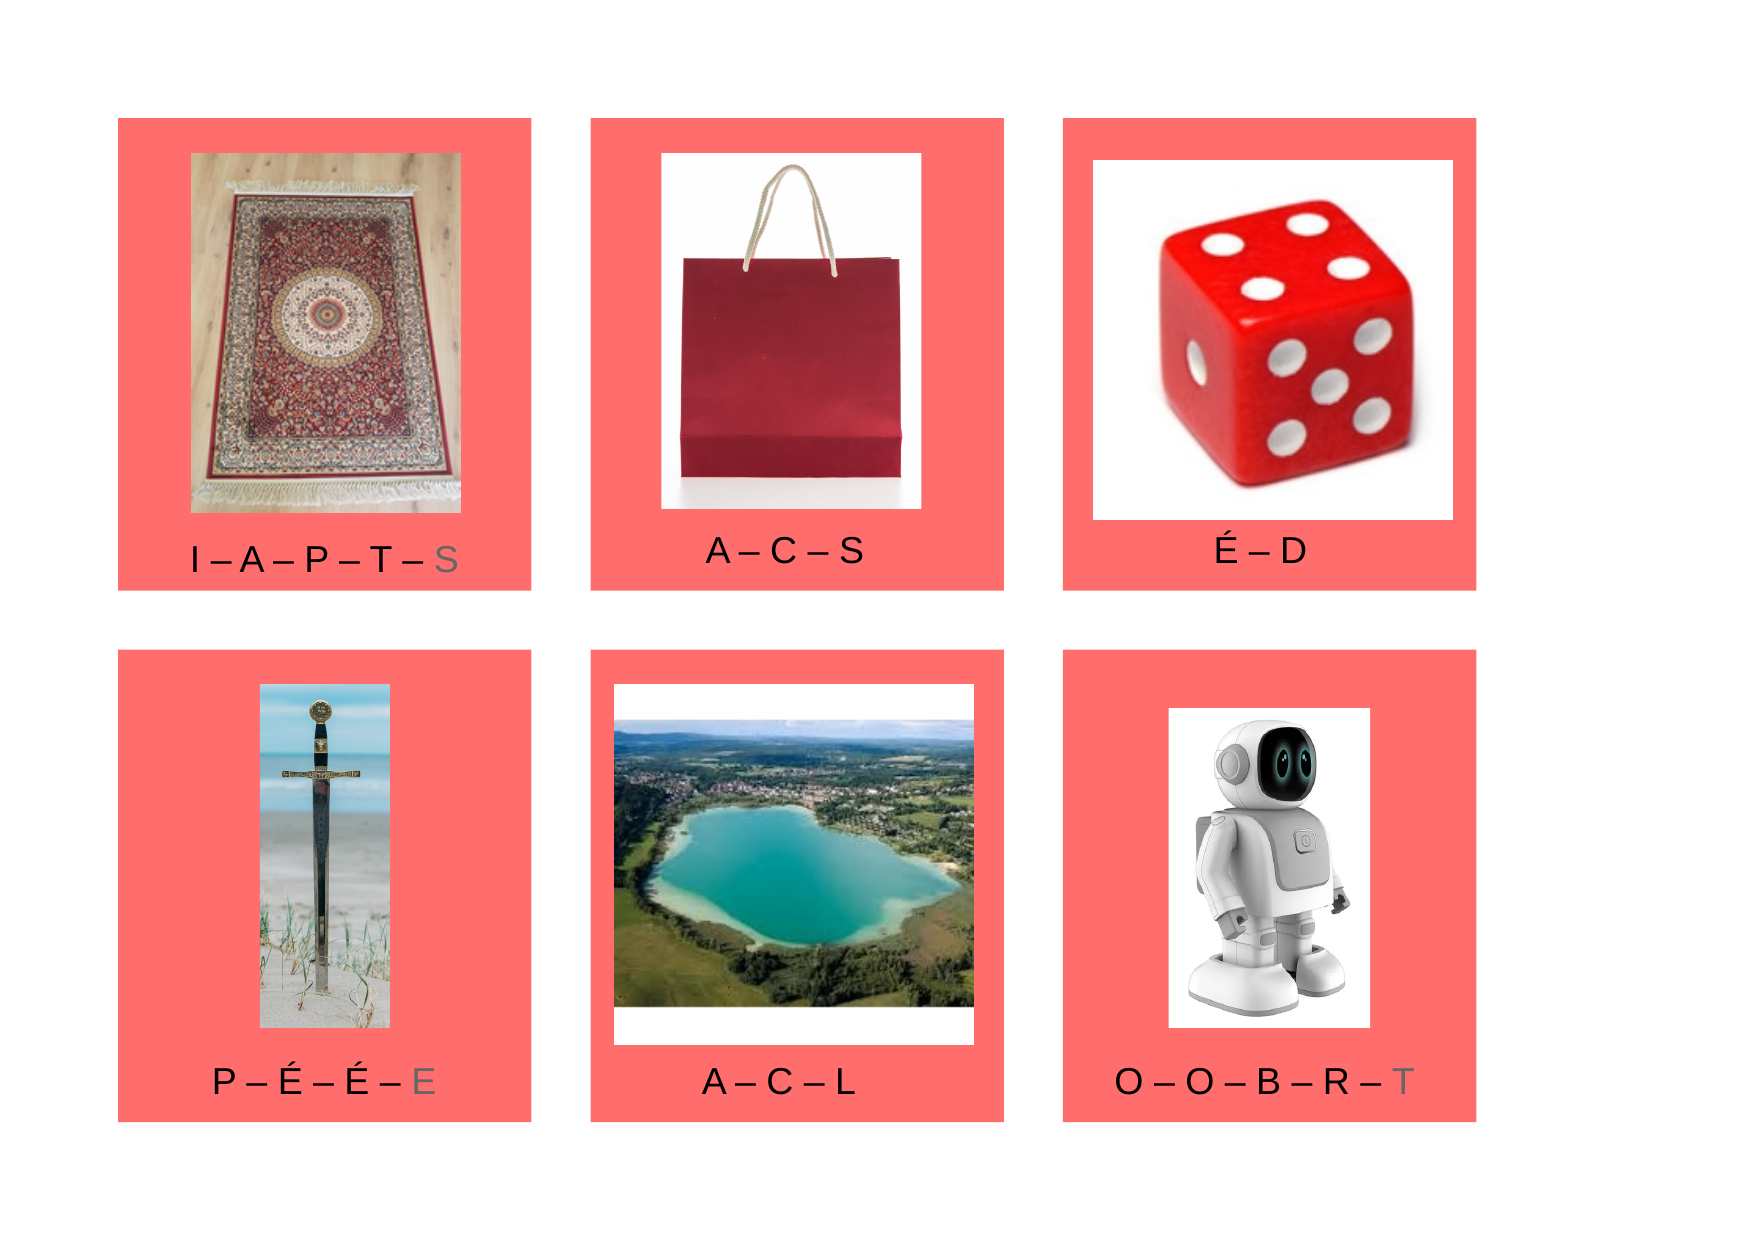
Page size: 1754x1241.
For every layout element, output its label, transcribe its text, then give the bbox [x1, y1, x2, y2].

text_box I – A – P – T – S [175, 531, 485, 589]
text_box [118, 649, 532, 1123]
picture [1168, 708, 1371, 1028]
text_box [118, 118, 532, 591]
text_box [1062, 649, 1477, 1123]
picture [259, 684, 390, 1028]
text_box [1062, 118, 1477, 591]
text_box A – C – L [687, 1053, 886, 1111]
picture [191, 153, 461, 513]
picture [661, 153, 922, 509]
text_box É – D [1198, 521, 1398, 579]
text_box [590, 118, 1004, 591]
text_box O – O – B – R – T [1099, 1053, 1441, 1111]
picture [1093, 160, 1453, 520]
text_box A – C – S [690, 521, 890, 579]
picture [614, 684, 974, 1045]
text_box P – É – É – E [197, 1053, 462, 1111]
text_box [590, 649, 1004, 1123]
